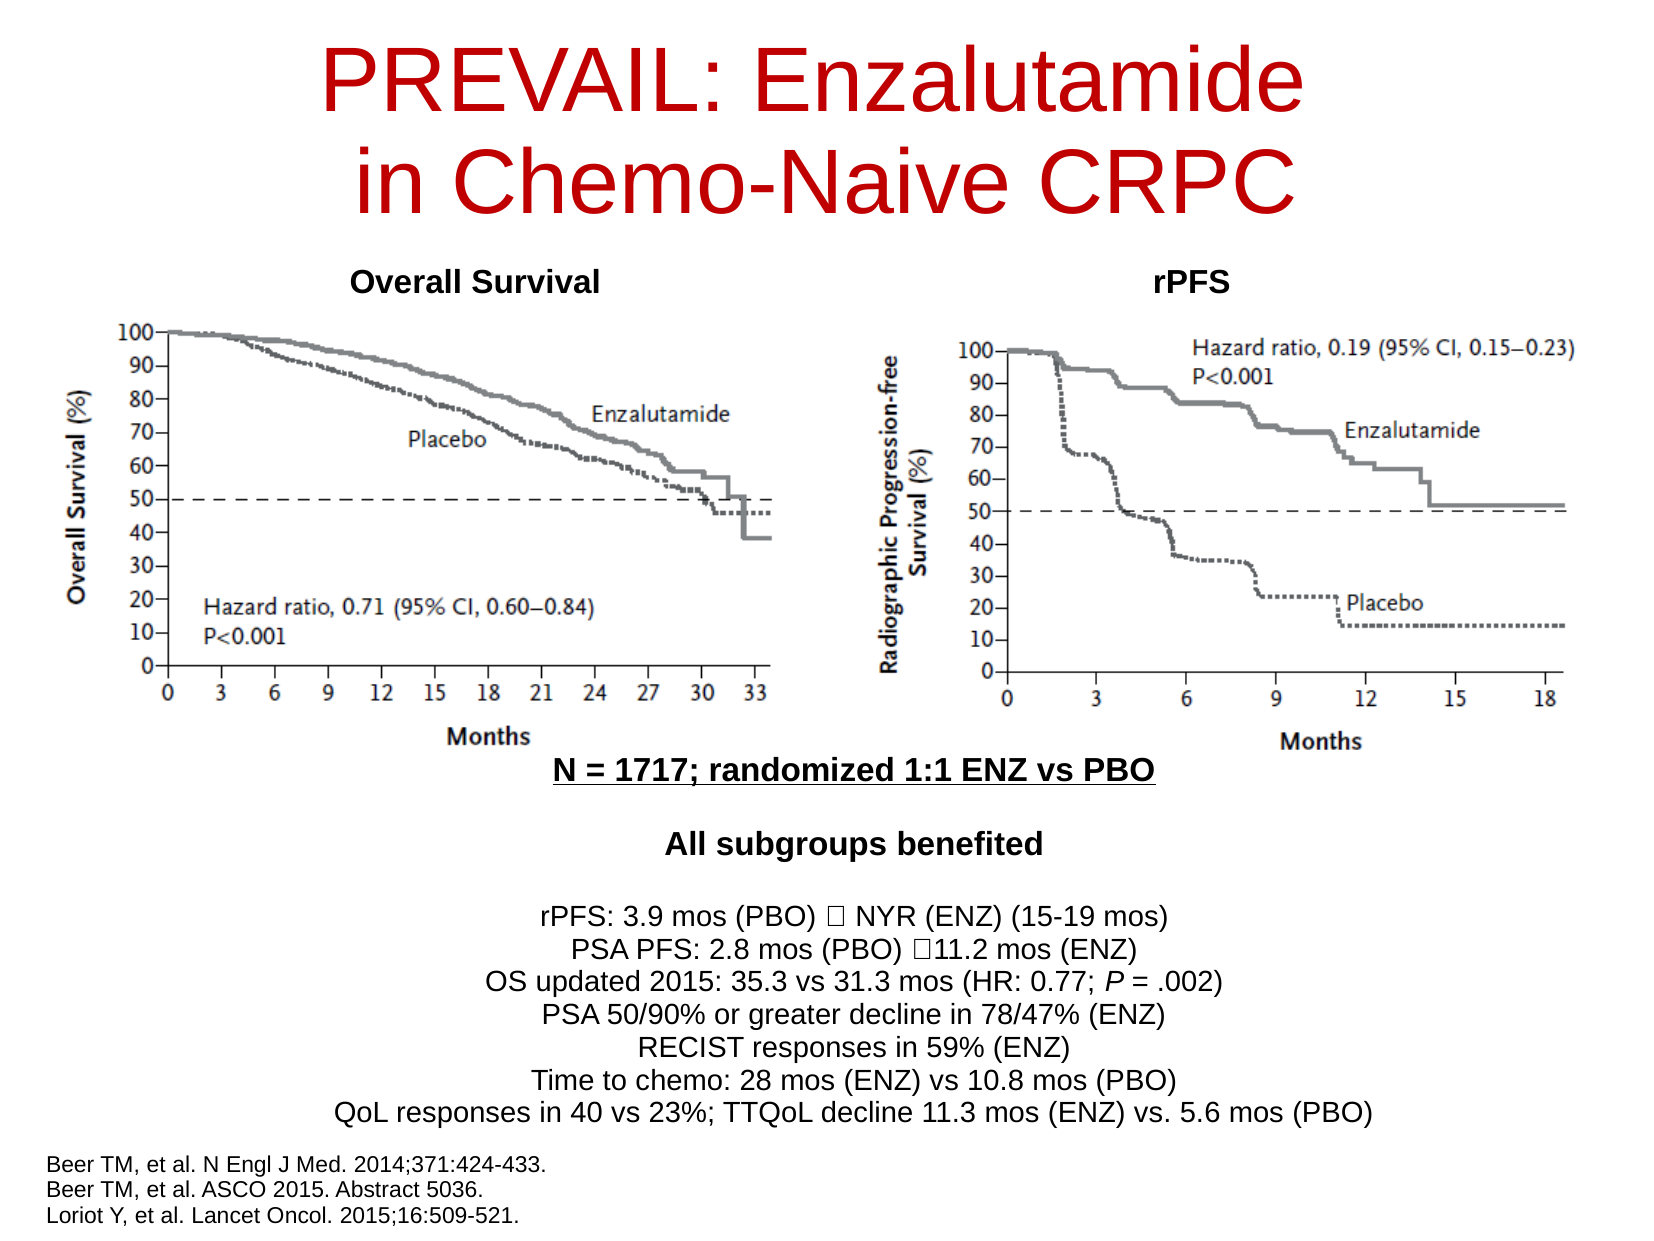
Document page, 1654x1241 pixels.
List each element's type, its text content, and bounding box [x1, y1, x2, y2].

text_box N = 1717; randomized 1:1 ENZ vs PBO All subgroups benefited rPFS: 3.9 mos (PBO)  NYR (ENZ) (15-19 mos) PSA PFS: 2.8 mos (PBO) 11.2 mos (ENZ) OS updated 2015: 35.3 vs 31.3 mos (HR: 0.77; P = .002) PSA 50/90% or greater decline in 78/47% (ENZ) RECIST responses in 59% (ENZ) Time to chemo: 28 mos (ENZ) vs 10.8 mos (PBO) QoL responses in 40 vs 23%; TTQoL decline 11.3 mos (ENZ) vs. 5.6 mos (PBO) [124, 744, 1585, 1138]
text_box PREVAIL: Enzalutamide in Chemo-Naive CRPC [82, 0, 1571, 262]
text_box Beer TM, et al. N Engl J Med. 2014;371:424-433. Beer TM, et al. ASCO 2015. Abstract 5036. Loriot Y, et al. Lancet Oncol. 2015;16:509-521. [31, 1143, 569, 1236]
picture [855, 309, 1613, 773]
picture [33, 302, 818, 766]
text_box Overall Survival [316, 255, 634, 309]
text_box rPFS [1033, 255, 1351, 309]
